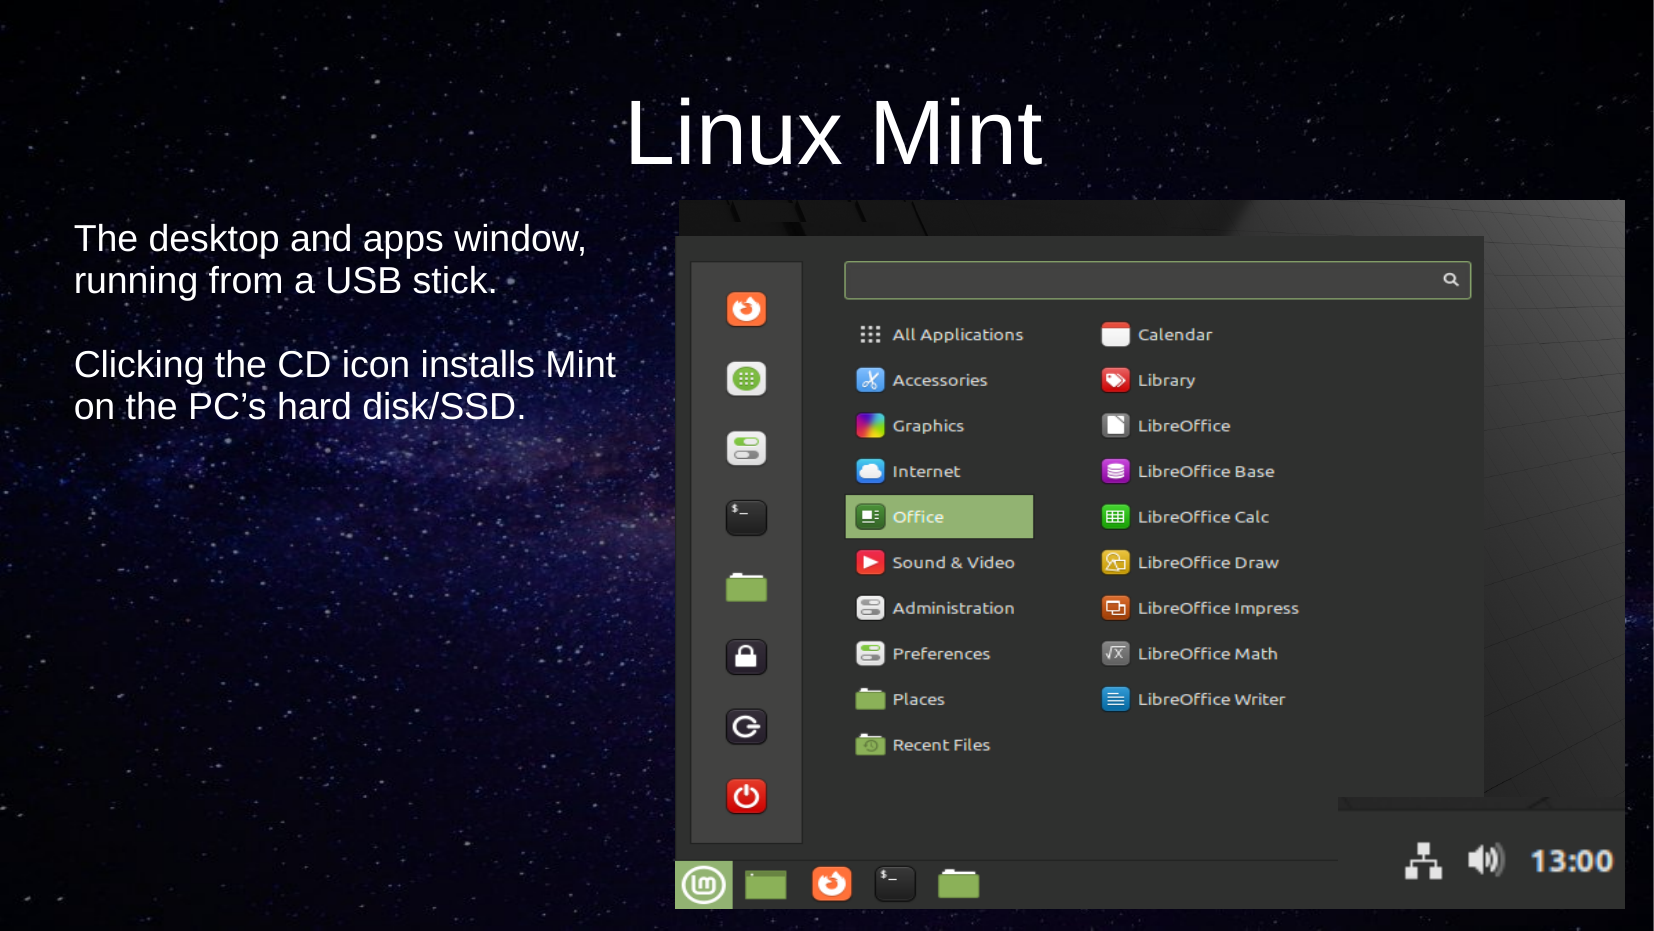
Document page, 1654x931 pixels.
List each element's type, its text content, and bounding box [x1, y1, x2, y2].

picture [0, 0, 1654, 931]
title Linux Mint [90, 55, 1579, 211]
text_box The desktop and apps window, running from a USB stick. Clicking the CD icon installs Mint on the PC’s hard disk/SSD. [59, 210, 650, 473]
